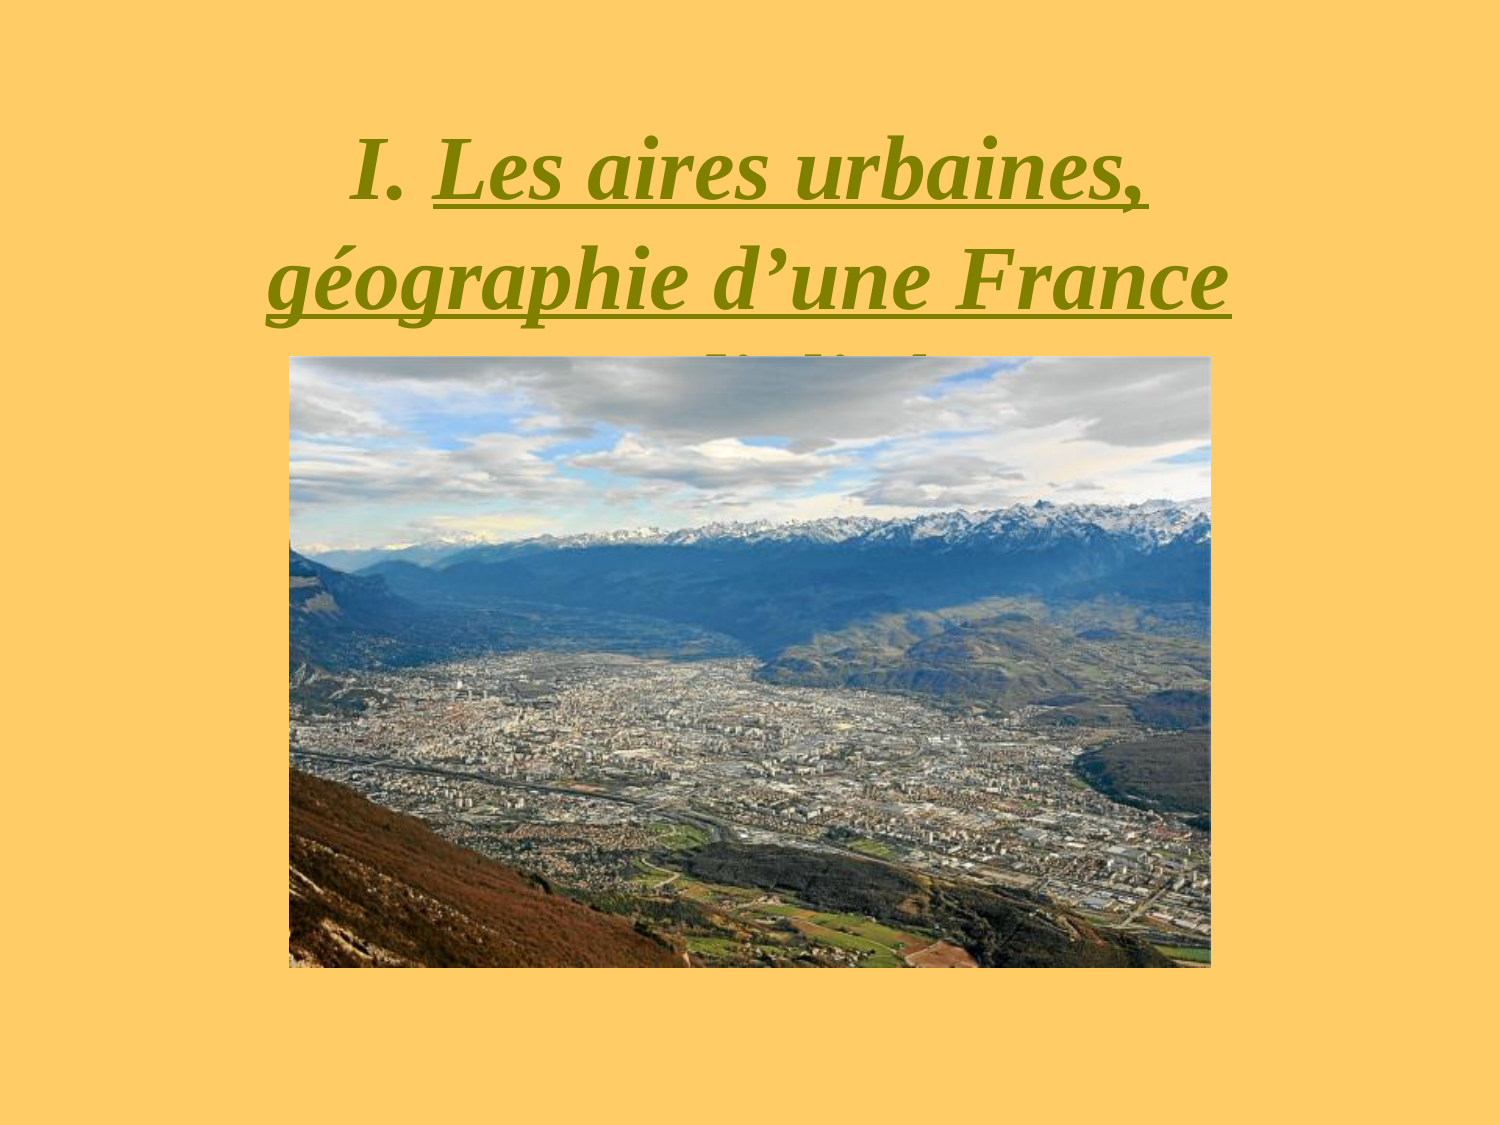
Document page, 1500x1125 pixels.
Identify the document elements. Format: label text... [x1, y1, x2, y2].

title I. Les aires urbaines, géographie d’une France mondialisée [112, 99, 1388, 288]
picture [289, 357, 1211, 968]
